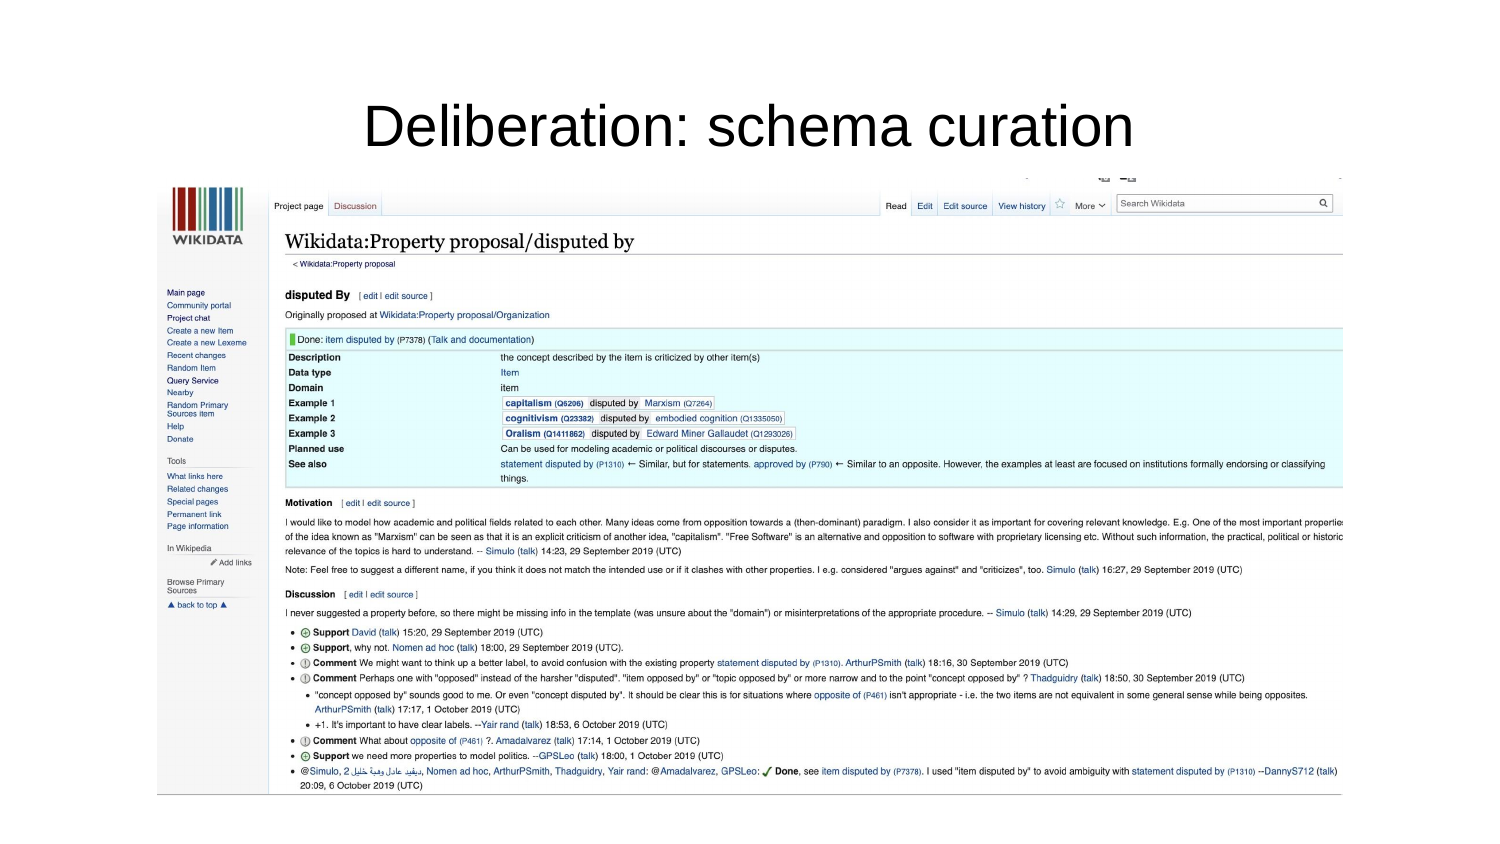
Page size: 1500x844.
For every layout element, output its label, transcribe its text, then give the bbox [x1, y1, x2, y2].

picture [157, 178, 1343, 794]
title Deliberation: schema curation [51, 72, 1449, 179]
